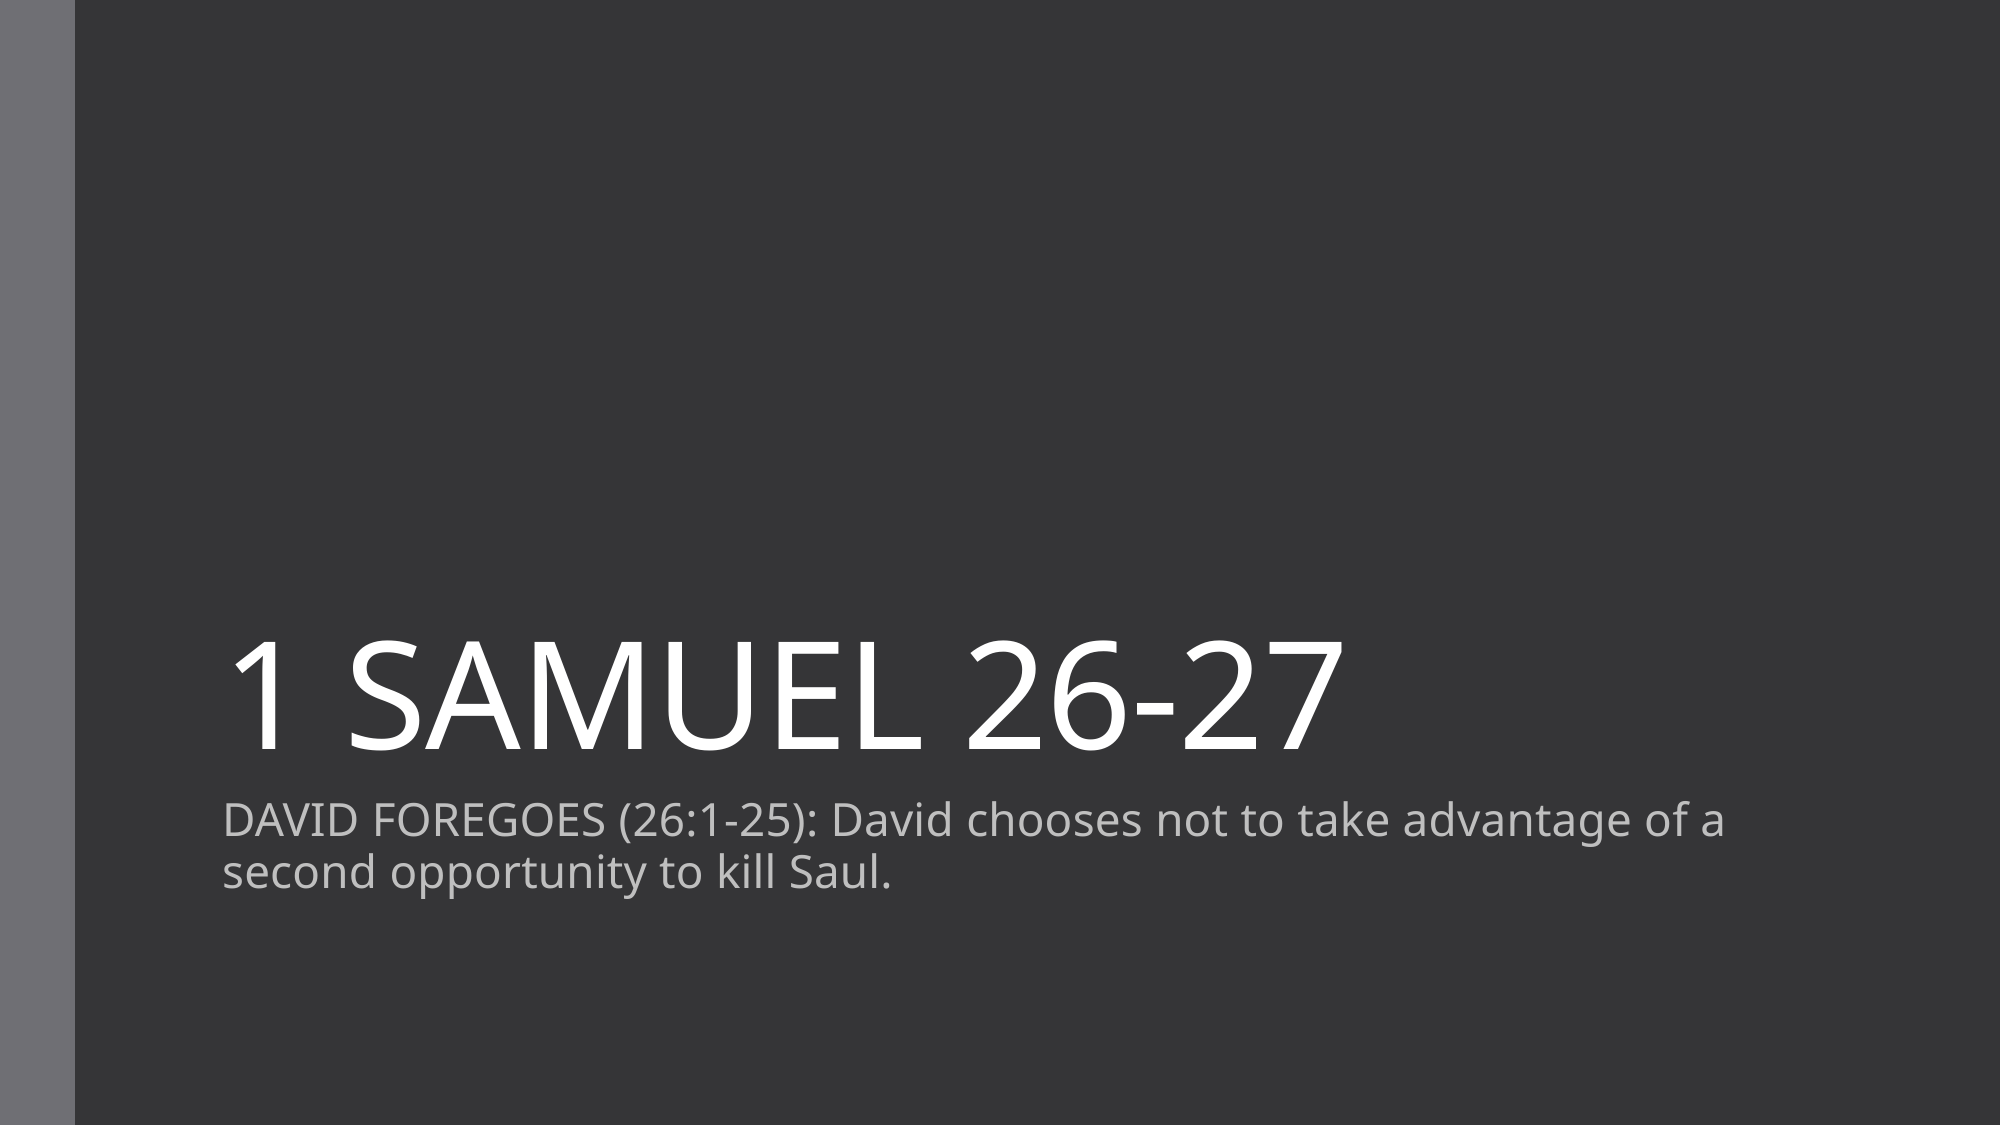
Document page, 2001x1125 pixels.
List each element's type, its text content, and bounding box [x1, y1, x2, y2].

title 1 SAMUEL 26-27 [206, 124, 1752, 787]
subtitle DAVID FOREGOES (26:1-25): David chooses not to take advantage of a second opportunity to kill Saul. [206, 787, 1752, 1066]
